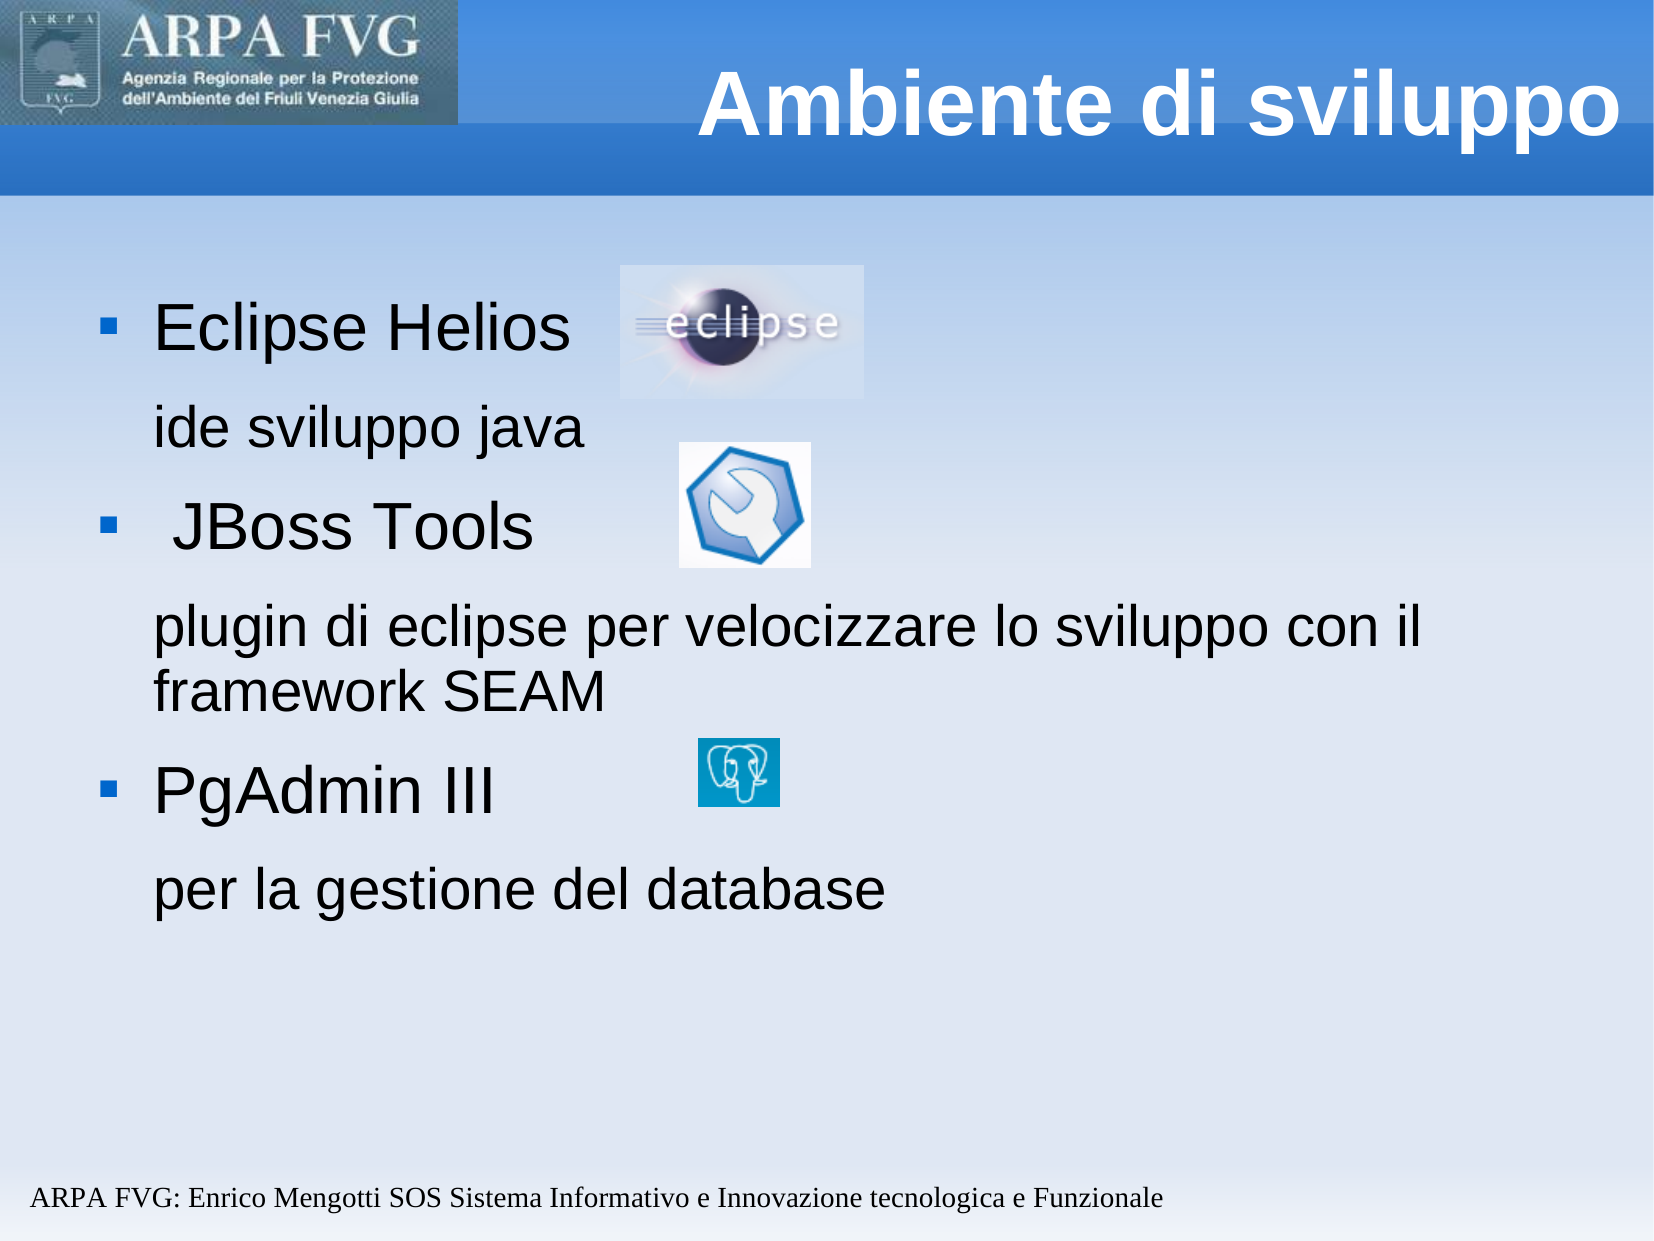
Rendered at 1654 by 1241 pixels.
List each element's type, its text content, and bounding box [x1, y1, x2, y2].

list Eclipse Helios ide sviluppo java JBoss Tools plugin di eclipse per velocizzare lo sviluppo con il framework SEAM PgAdmin III per la gestione del database [82, 290, 1571, 1109]
picture [0, 0, 1654, 1241]
title Ambiente di sviluppo [472, 0, 1625, 207]
